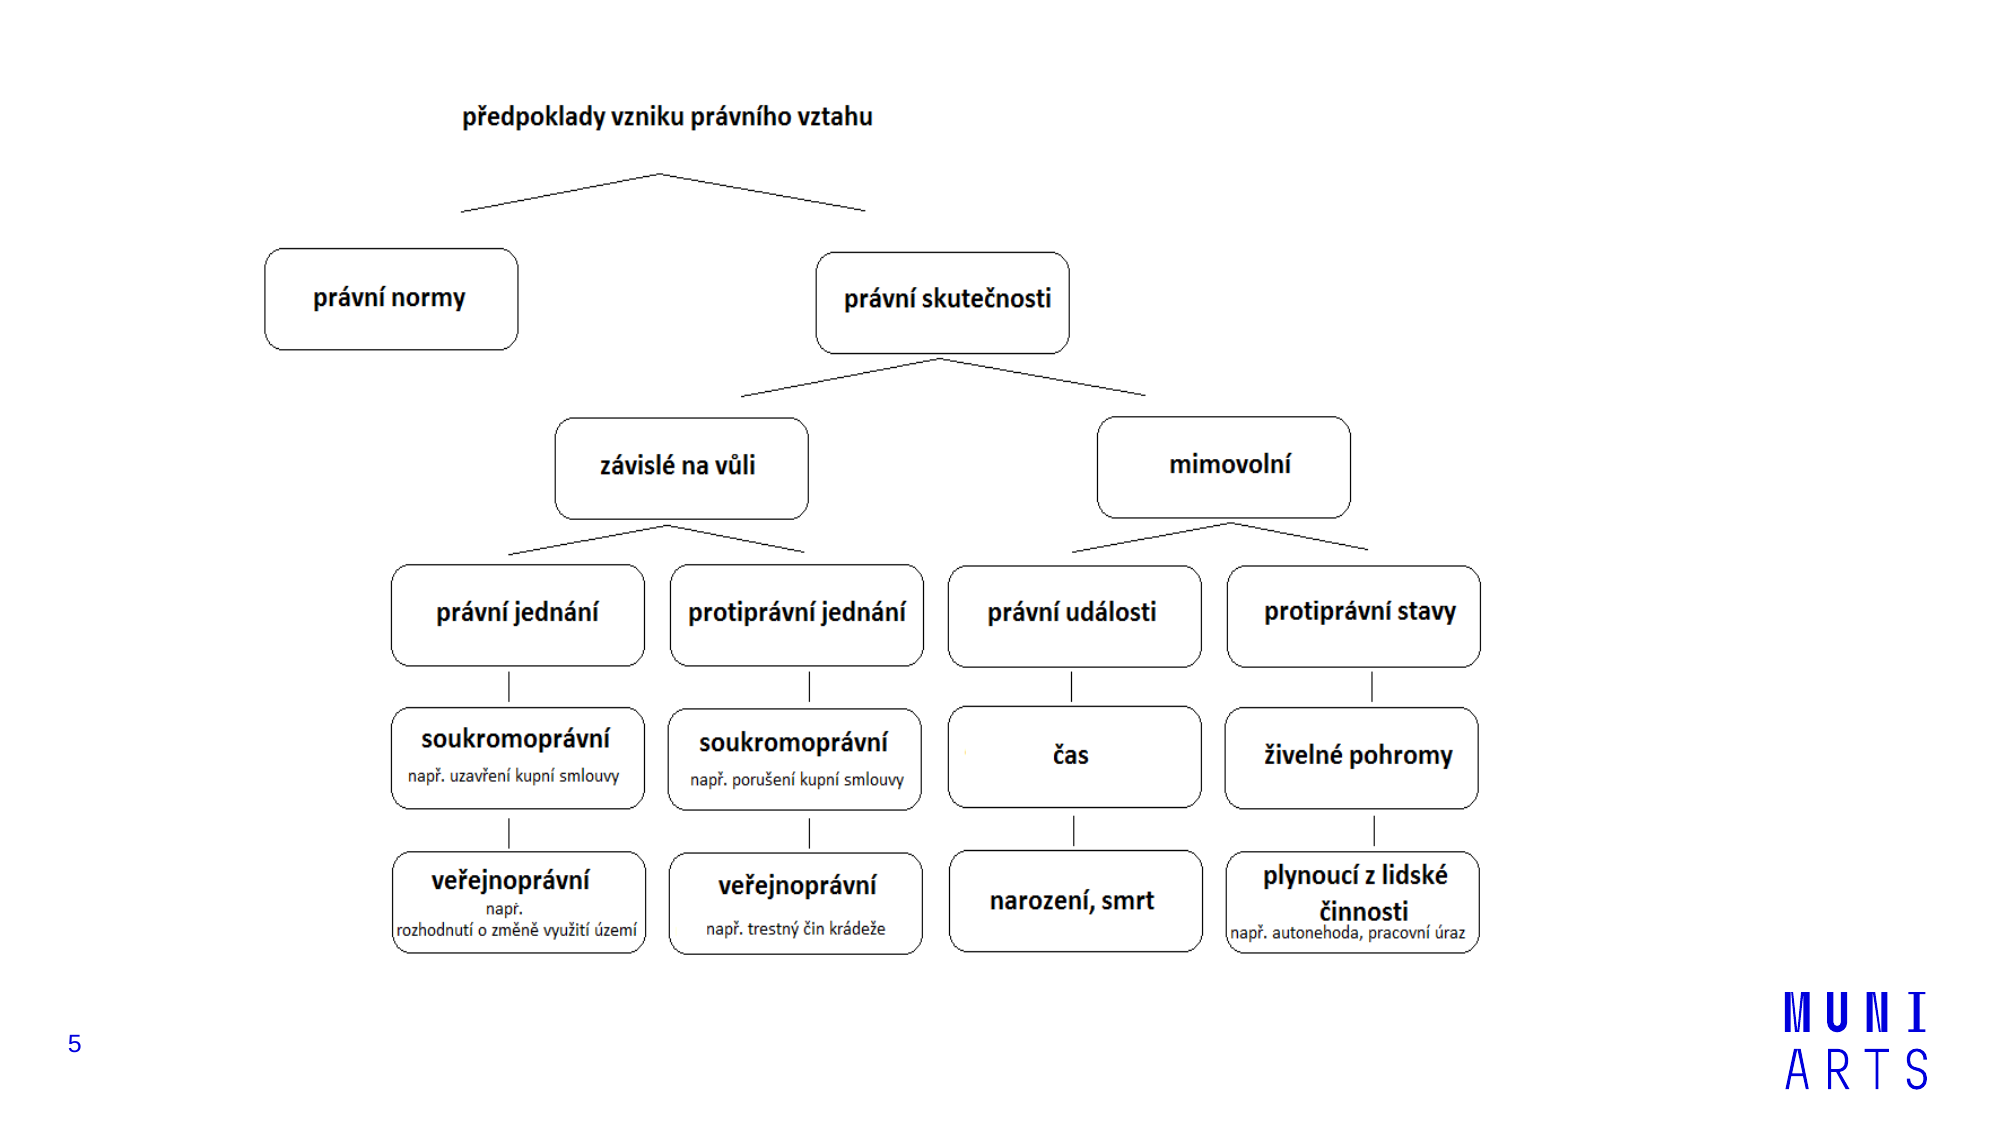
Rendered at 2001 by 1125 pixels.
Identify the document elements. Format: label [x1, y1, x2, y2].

text_box [67, 1022, 110, 1063]
picture [43, 66, 1768, 1022]
